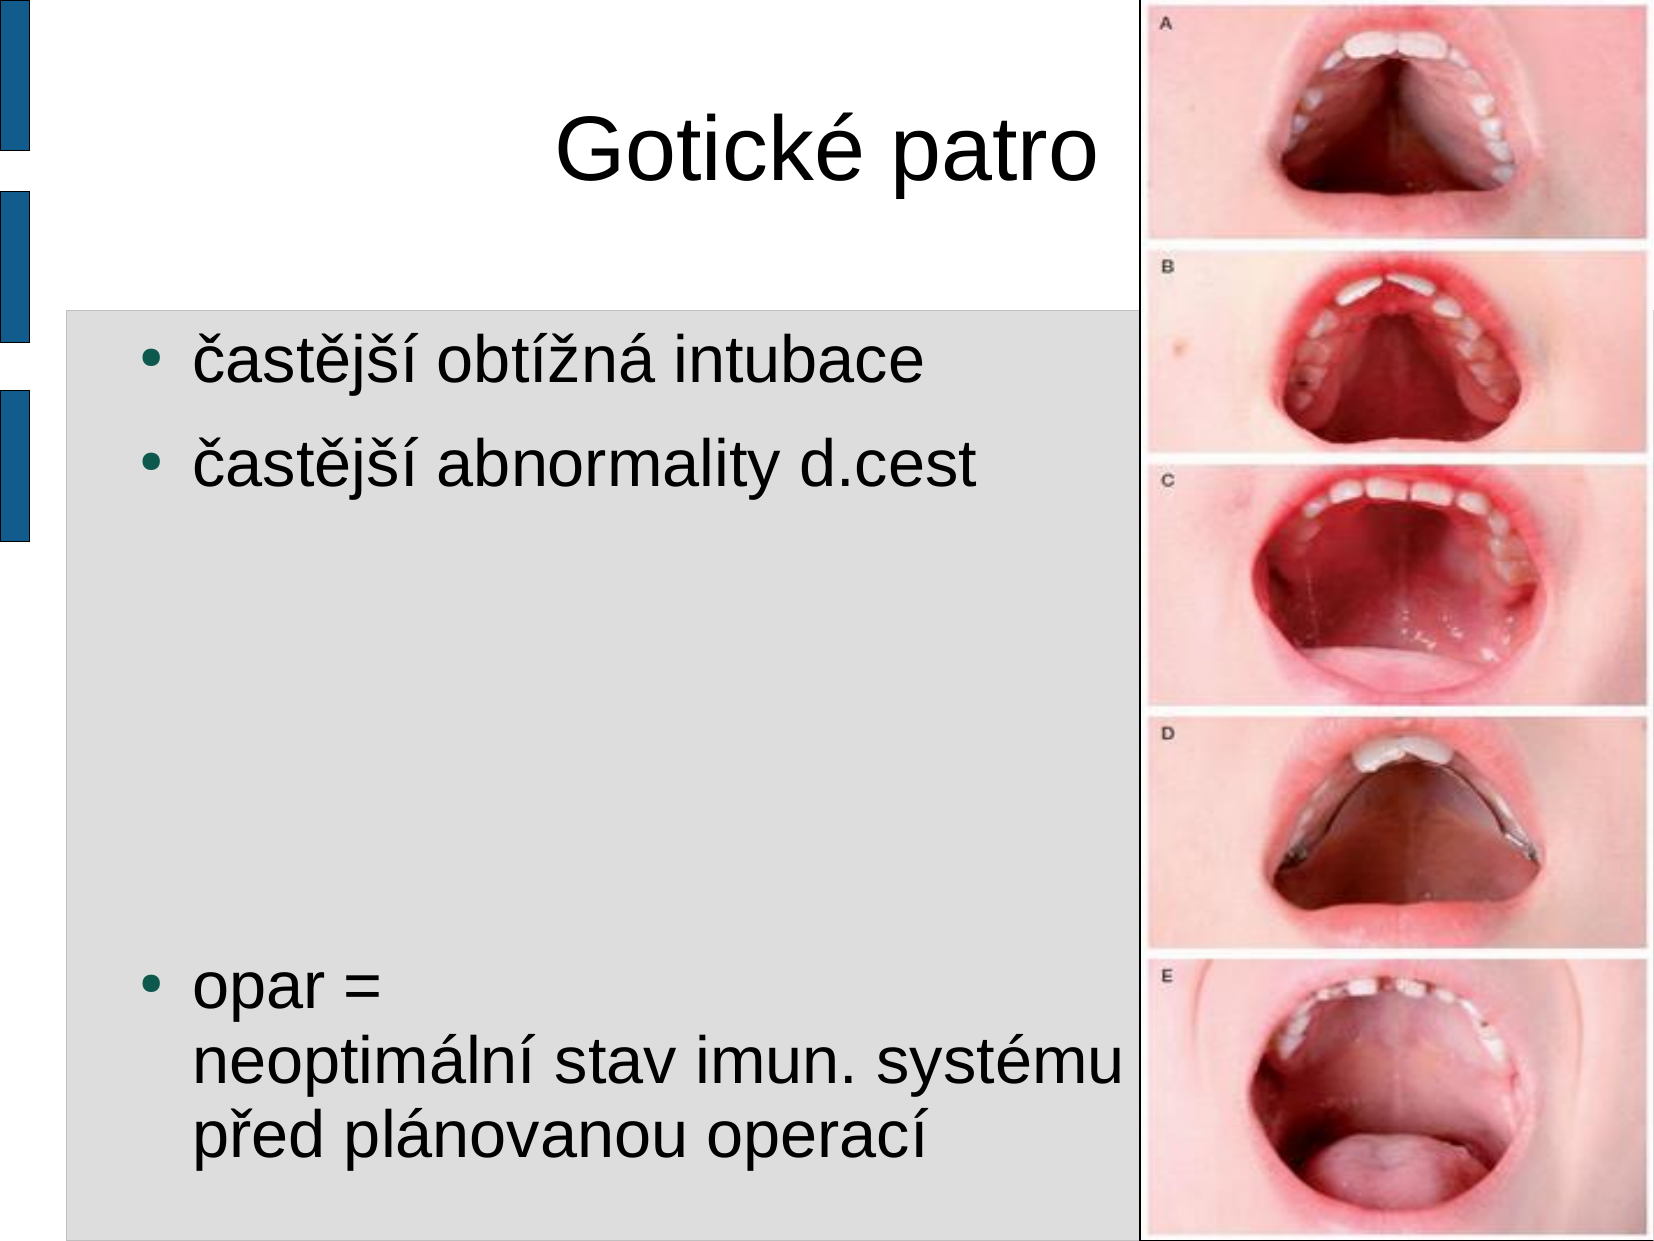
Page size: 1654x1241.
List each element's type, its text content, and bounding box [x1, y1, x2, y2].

picture [1140, 0, 1654, 1241]
title Gotické patro [121, 53, 1139, 245]
list častější obtížná intubace častější abnormality d.cest opar = neoptimální stav imun. systému před plánovanou operací [121, 322, 1139, 1173]
